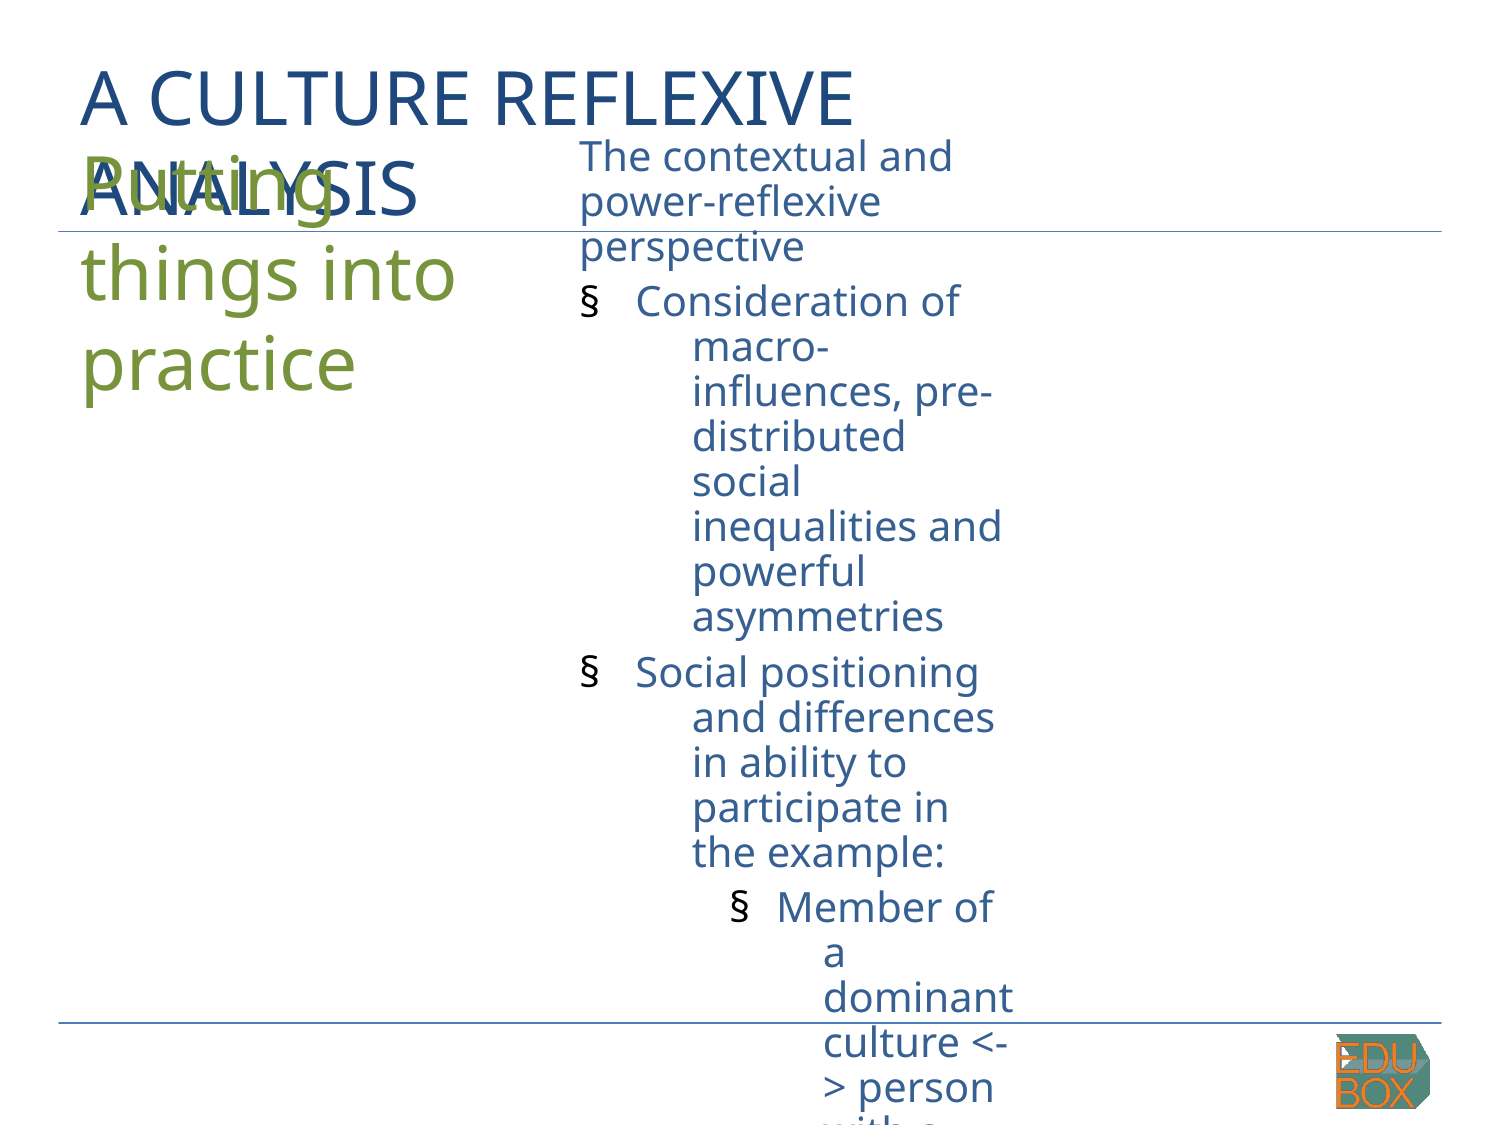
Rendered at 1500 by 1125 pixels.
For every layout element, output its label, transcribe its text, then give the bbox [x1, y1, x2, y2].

list The contextual and power-reflexive perspective Consideration of macro-influences, pre-distributed social inequalities and powerful asymmetries Social positioning and differences in ability to participate in the example: Member of a dominant culture <-> person with a migrant background Holder of a permanent job <-> job searcher in a meritocracy Diversity category gender: man <-> woman Skin colour Further opportunities to participate: education, language skills…? From a contextual perspective the question would be linked to the state of intercultural competence of the organisation or its intercultural openness and policy of inclusion [75, 255, 1426, 1005]
title A CULTURE REFLEXIVE ANALYSIS [64, 42, 1426, 153]
list Putting things into practice [64, 127, 1040, 247]
picture [1328, 1028, 1437, 1114]
